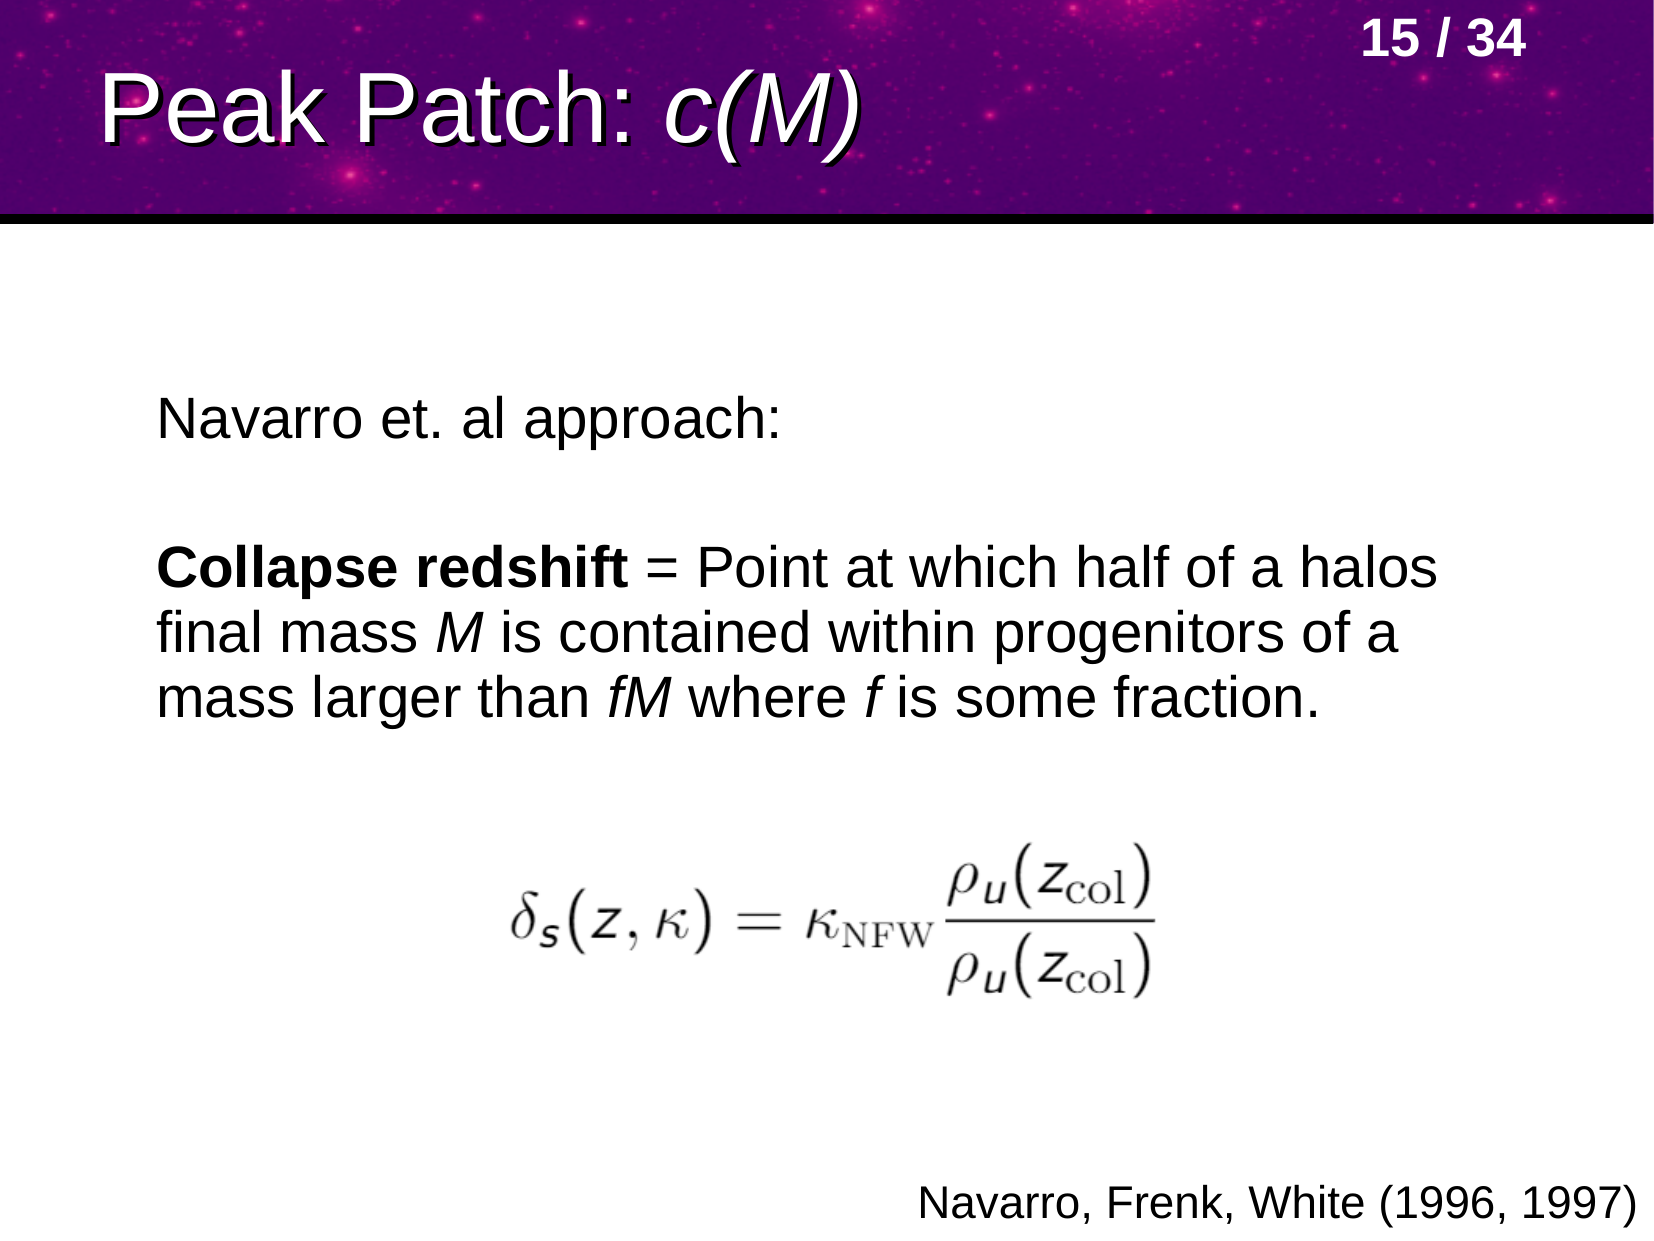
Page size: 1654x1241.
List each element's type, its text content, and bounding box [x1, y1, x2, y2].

picture [498, 814, 1182, 1026]
picture [0, 0, 1345, 214]
text_box <number> / 34 [1345, 0, 1654, 77]
text_box Navarro, Frenk, White (1996, 1997) [708, 1169, 1654, 1241]
text_box Navarro et. al approach: Collapse redshift = Point at which half of a halos final mass M is contained within progenitors of a mass larger than fM where f is some fraction. [141, 377, 1536, 738]
text_box Peak Patch: c(M) [82, 44, 1654, 283]
